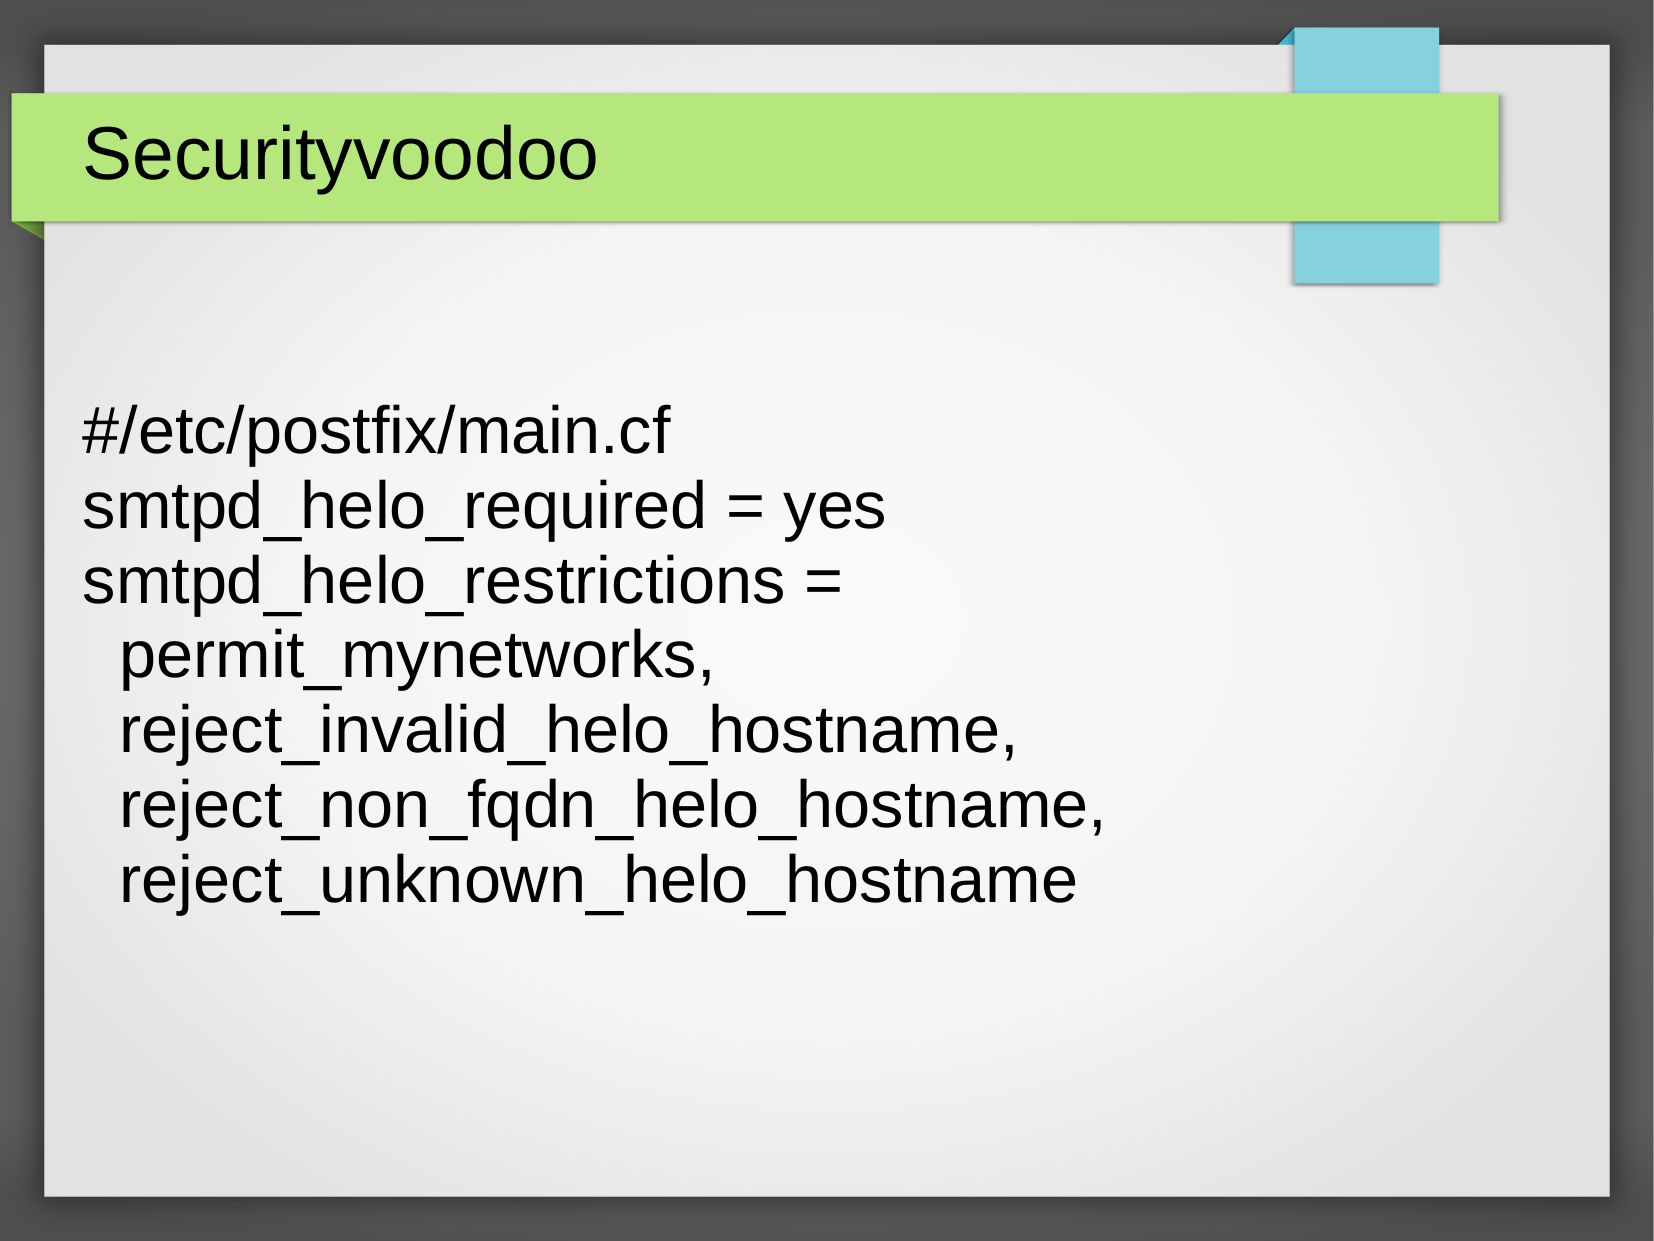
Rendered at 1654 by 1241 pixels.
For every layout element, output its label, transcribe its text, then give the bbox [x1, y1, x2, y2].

subtitle #/etc/postfix/main.cf smtpd_helo_required = yes smtpd_helo_restrictions = permit_mynetworks, reject_invalid_helo_hostname, reject_non_fqdn_helo_hostname, reject_unknown_helo_hostname [82, 295, 1571, 1015]
picture [0, 0, 1654, 1241]
title Securityvoodoo [82, 94, 1264, 213]
